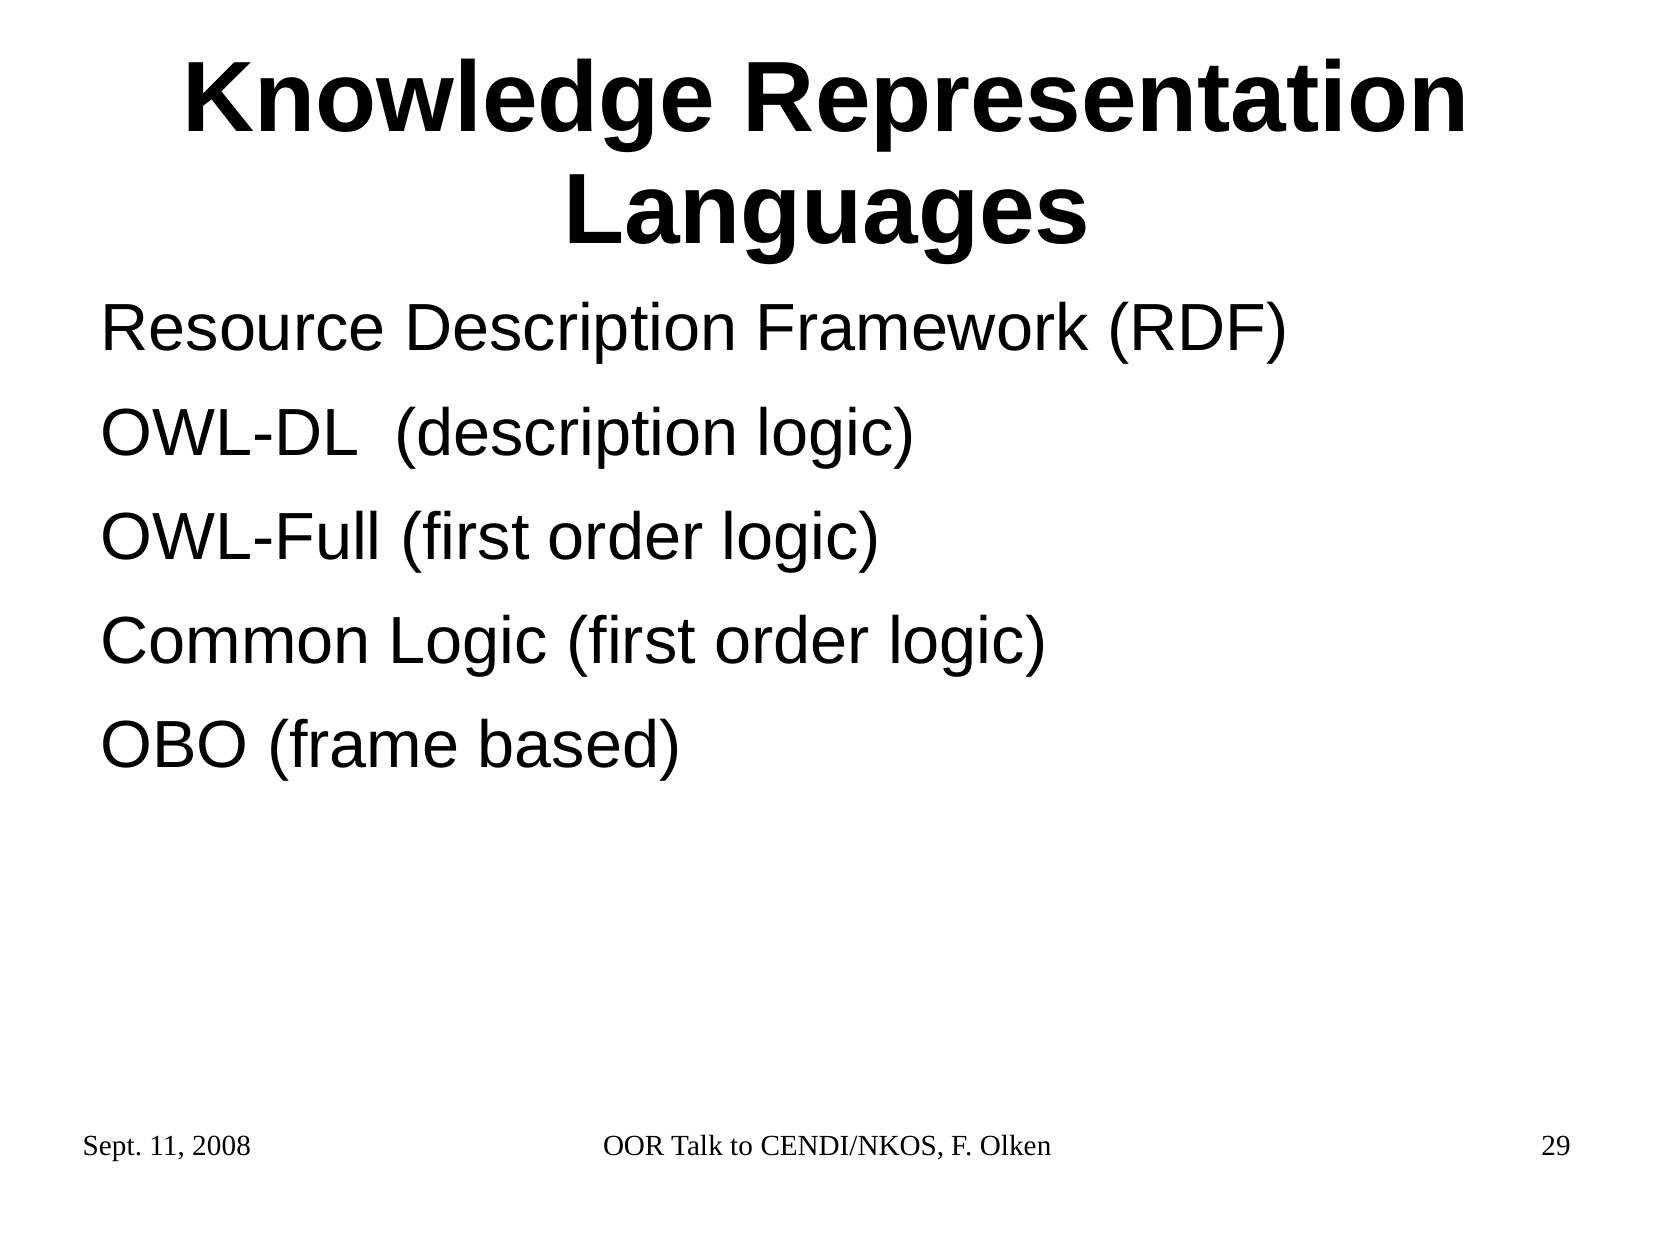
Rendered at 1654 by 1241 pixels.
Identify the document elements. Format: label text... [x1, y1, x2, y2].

title Knowledge Representation Languages [82, 41, 1571, 265]
list Resource Description Framework (RDF) OWL-DL (description logic) OWL-Full (first order logic) Common Logic (first order logic) OBO (frame based) [82, 290, 1571, 1094]
